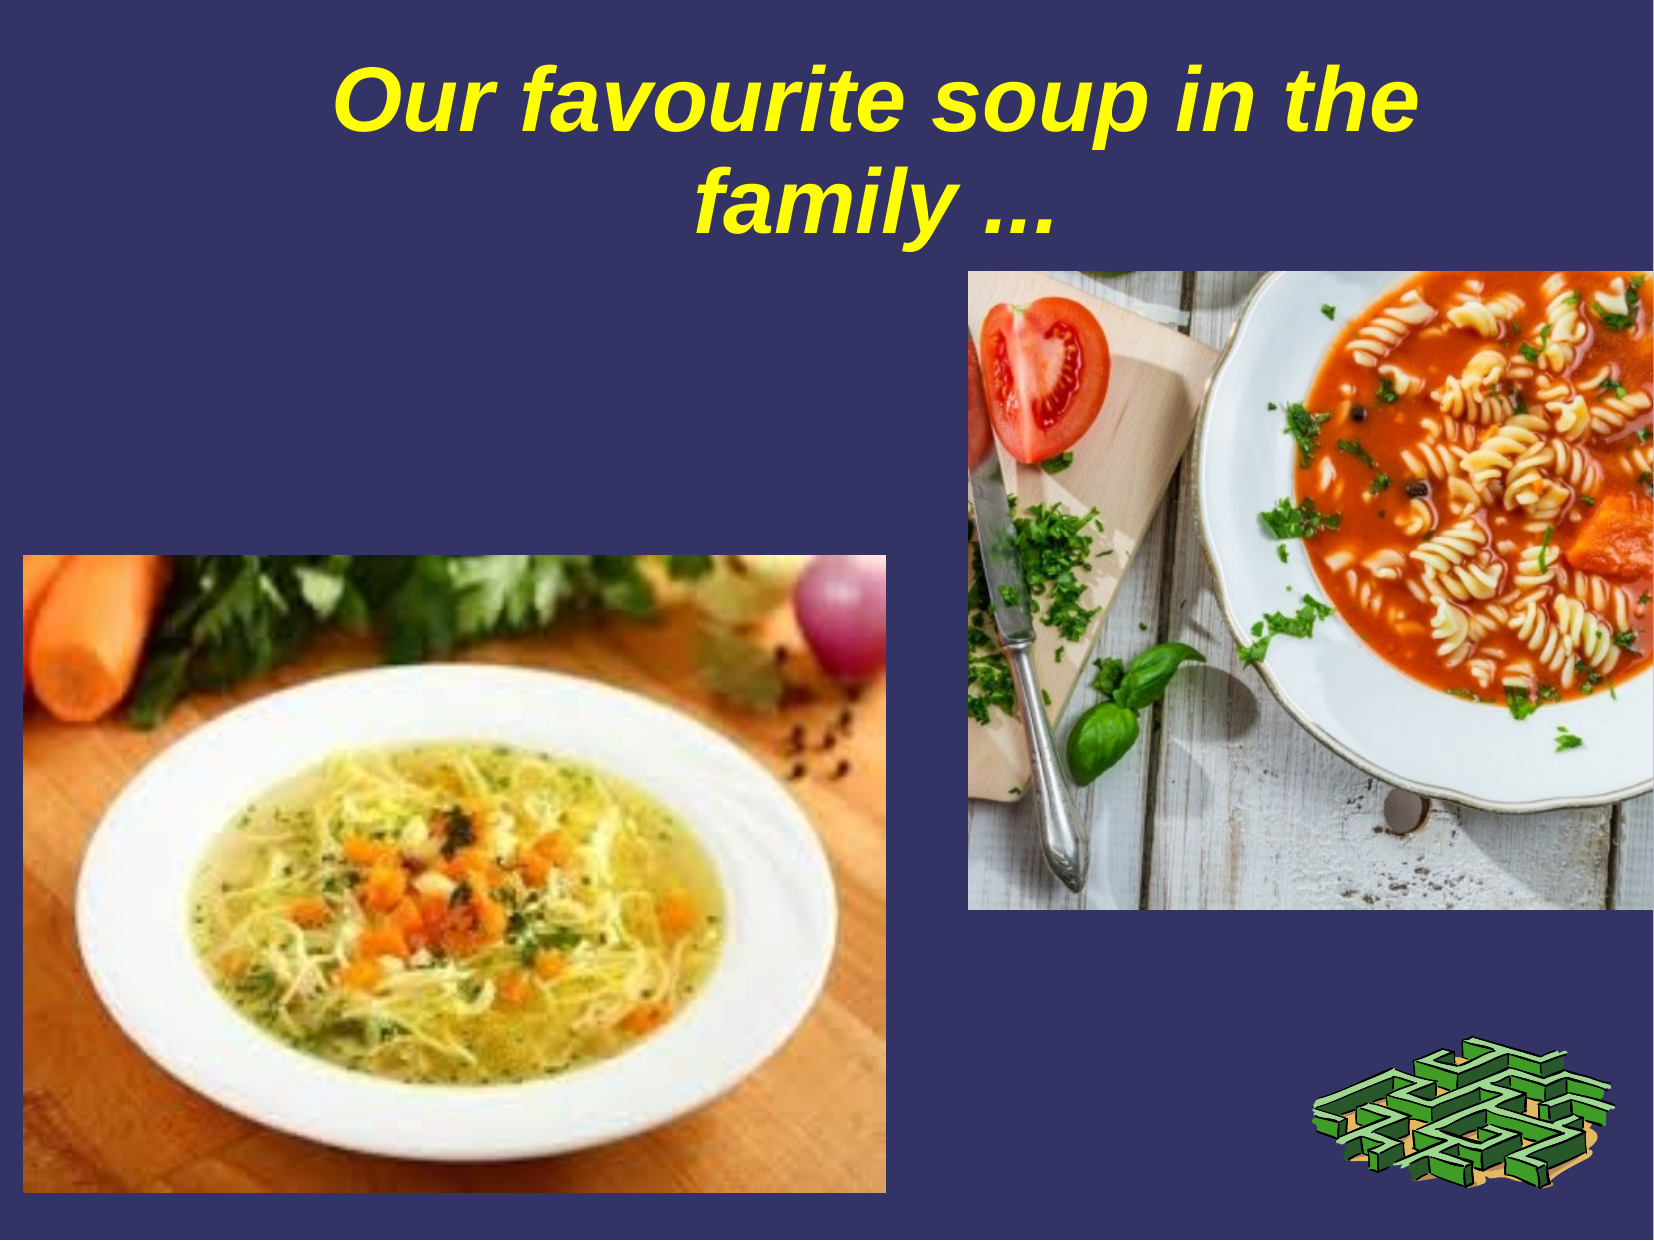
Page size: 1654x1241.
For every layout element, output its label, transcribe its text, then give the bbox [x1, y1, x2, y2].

picture [23, 555, 886, 1193]
title Our favourite soup in the family ... [170, 47, 1583, 255]
picture [968, 271, 1654, 910]
